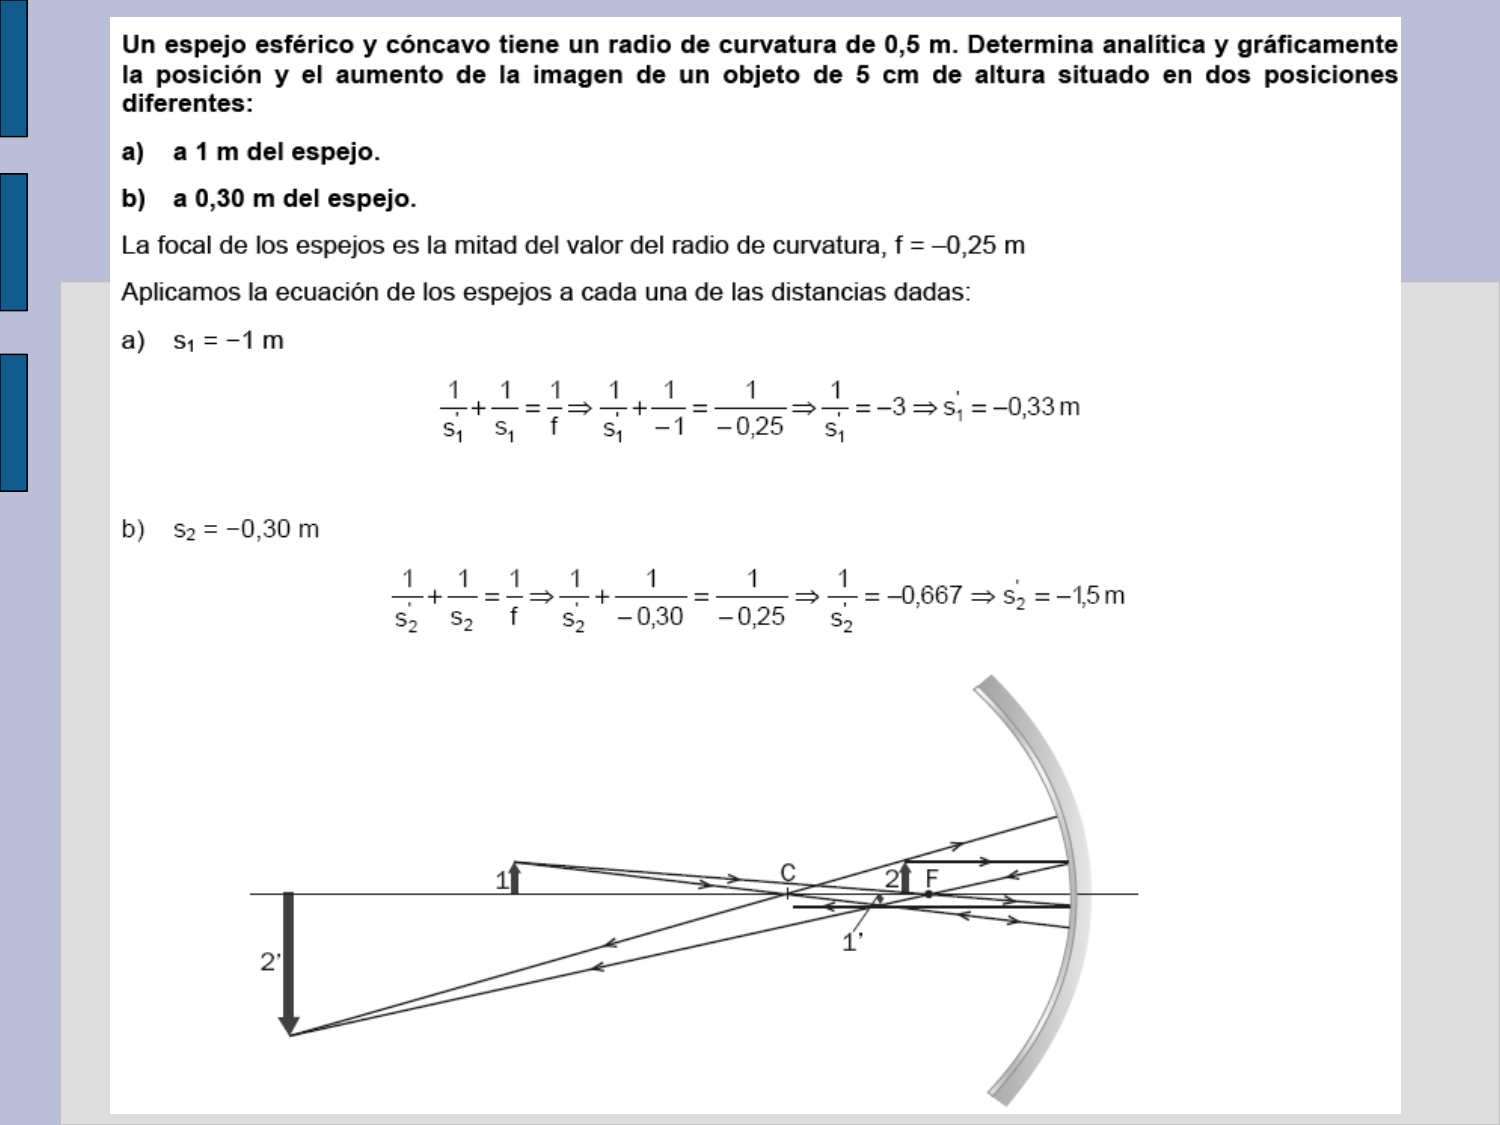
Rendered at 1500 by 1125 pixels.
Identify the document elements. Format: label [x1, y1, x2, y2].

picture [110, 17, 1401, 1114]
